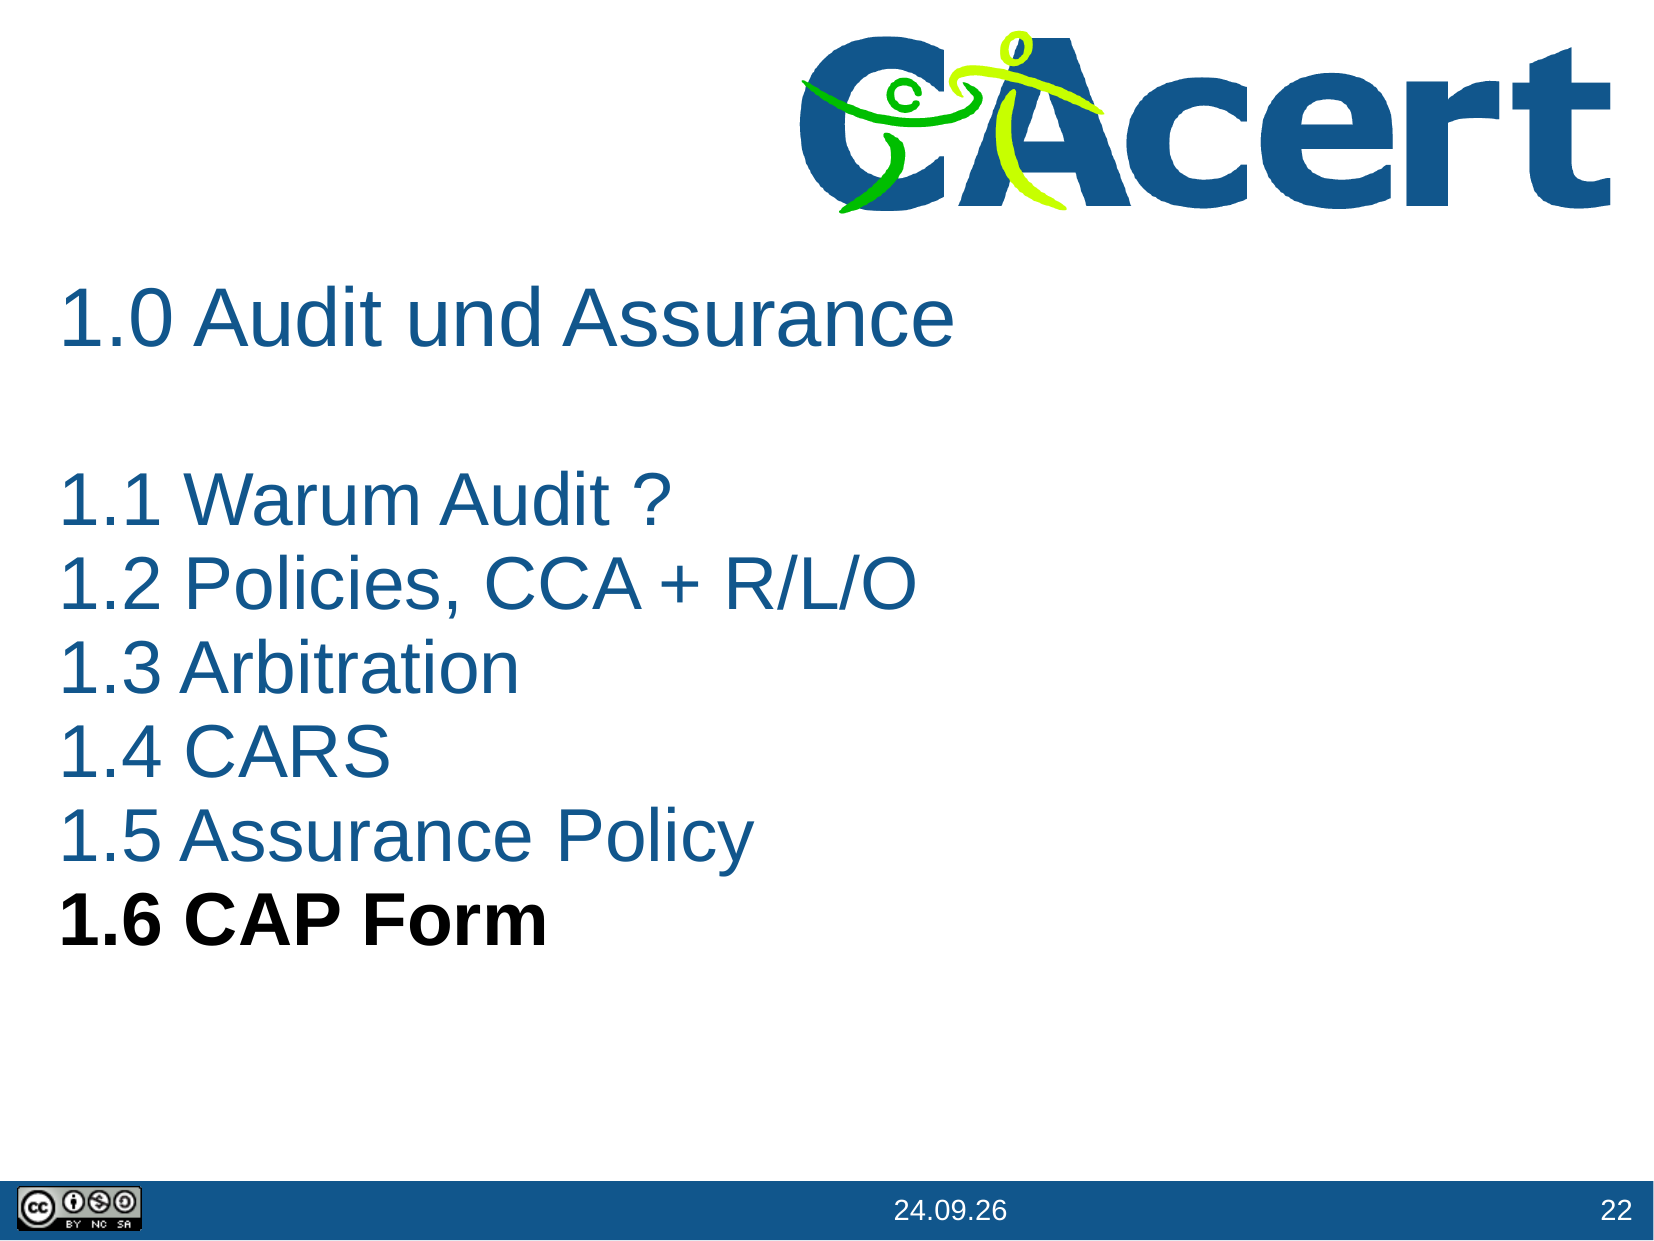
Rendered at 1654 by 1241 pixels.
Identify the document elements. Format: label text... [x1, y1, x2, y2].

title 1.0 Audit und Assurance 1.1 Warum Audit ? 1.2 Policies, CCA + R/L/O 1.3 Arbitration 1.4 CARS 1.5 Assurance Policy 1.6 CAP Form [59, 271, 1548, 1130]
picture [17, 1186, 142, 1231]
picture [797, 27, 1613, 215]
